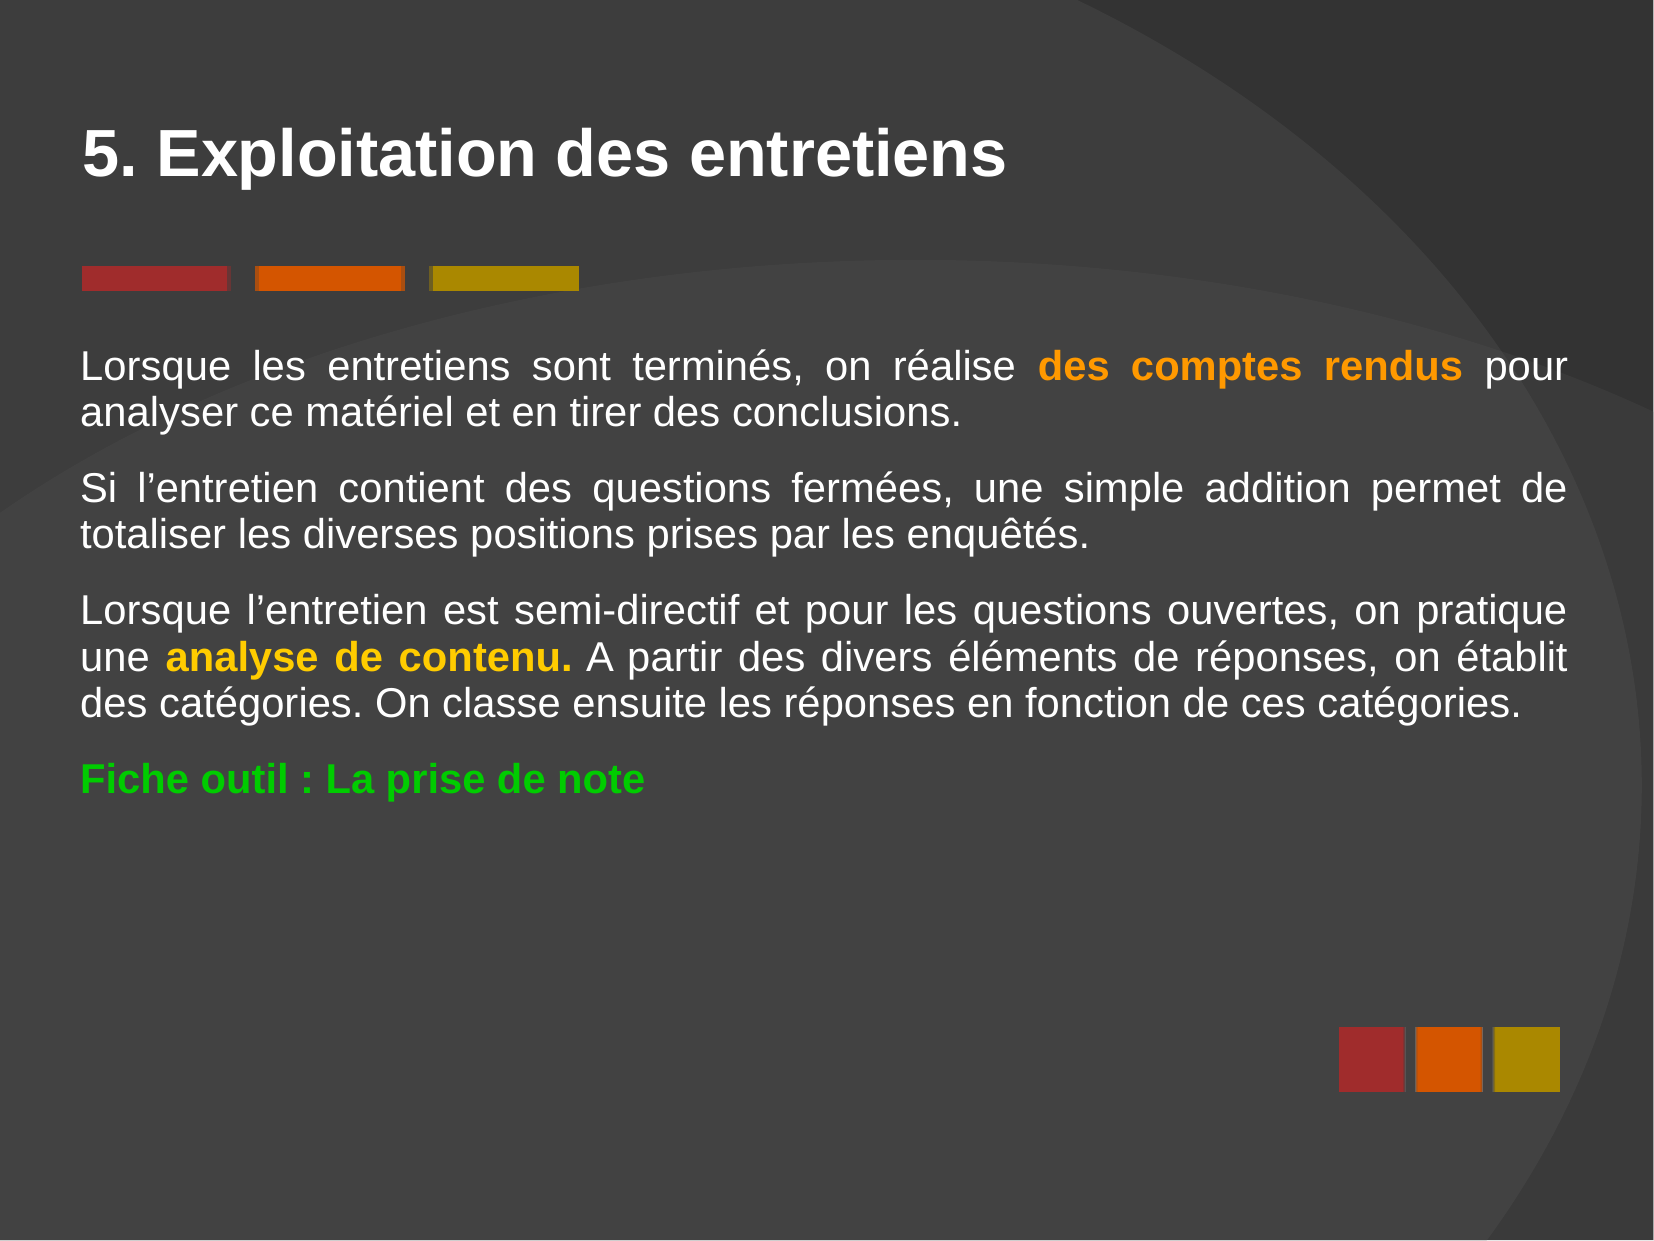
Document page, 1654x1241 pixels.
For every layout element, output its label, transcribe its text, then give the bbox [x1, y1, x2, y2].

list Lorsque les entretiens sont terminés, on réalise des comptes rendus pour analyser ce matériel et en tirer des conclusions. Si l’entretien contient des questions fermées, une simple addition permet de totaliser les diverses positions prises par les enquêtés. Lorsque l’entretien est semi-directif et pour les questions ouvertes, on pratique une analyse de contenu. A partir des divers éléments de réponses, on établit des catégories. On classe ensuite les réponses en fonction de ces catégories. Fiche outil : La prise de note [80, 342, 1569, 1062]
picture [1339, 1062, 1560, 1092]
picture [82, 266, 579, 291]
title 5. Exploitation des entretiens [82, 49, 1571, 257]
